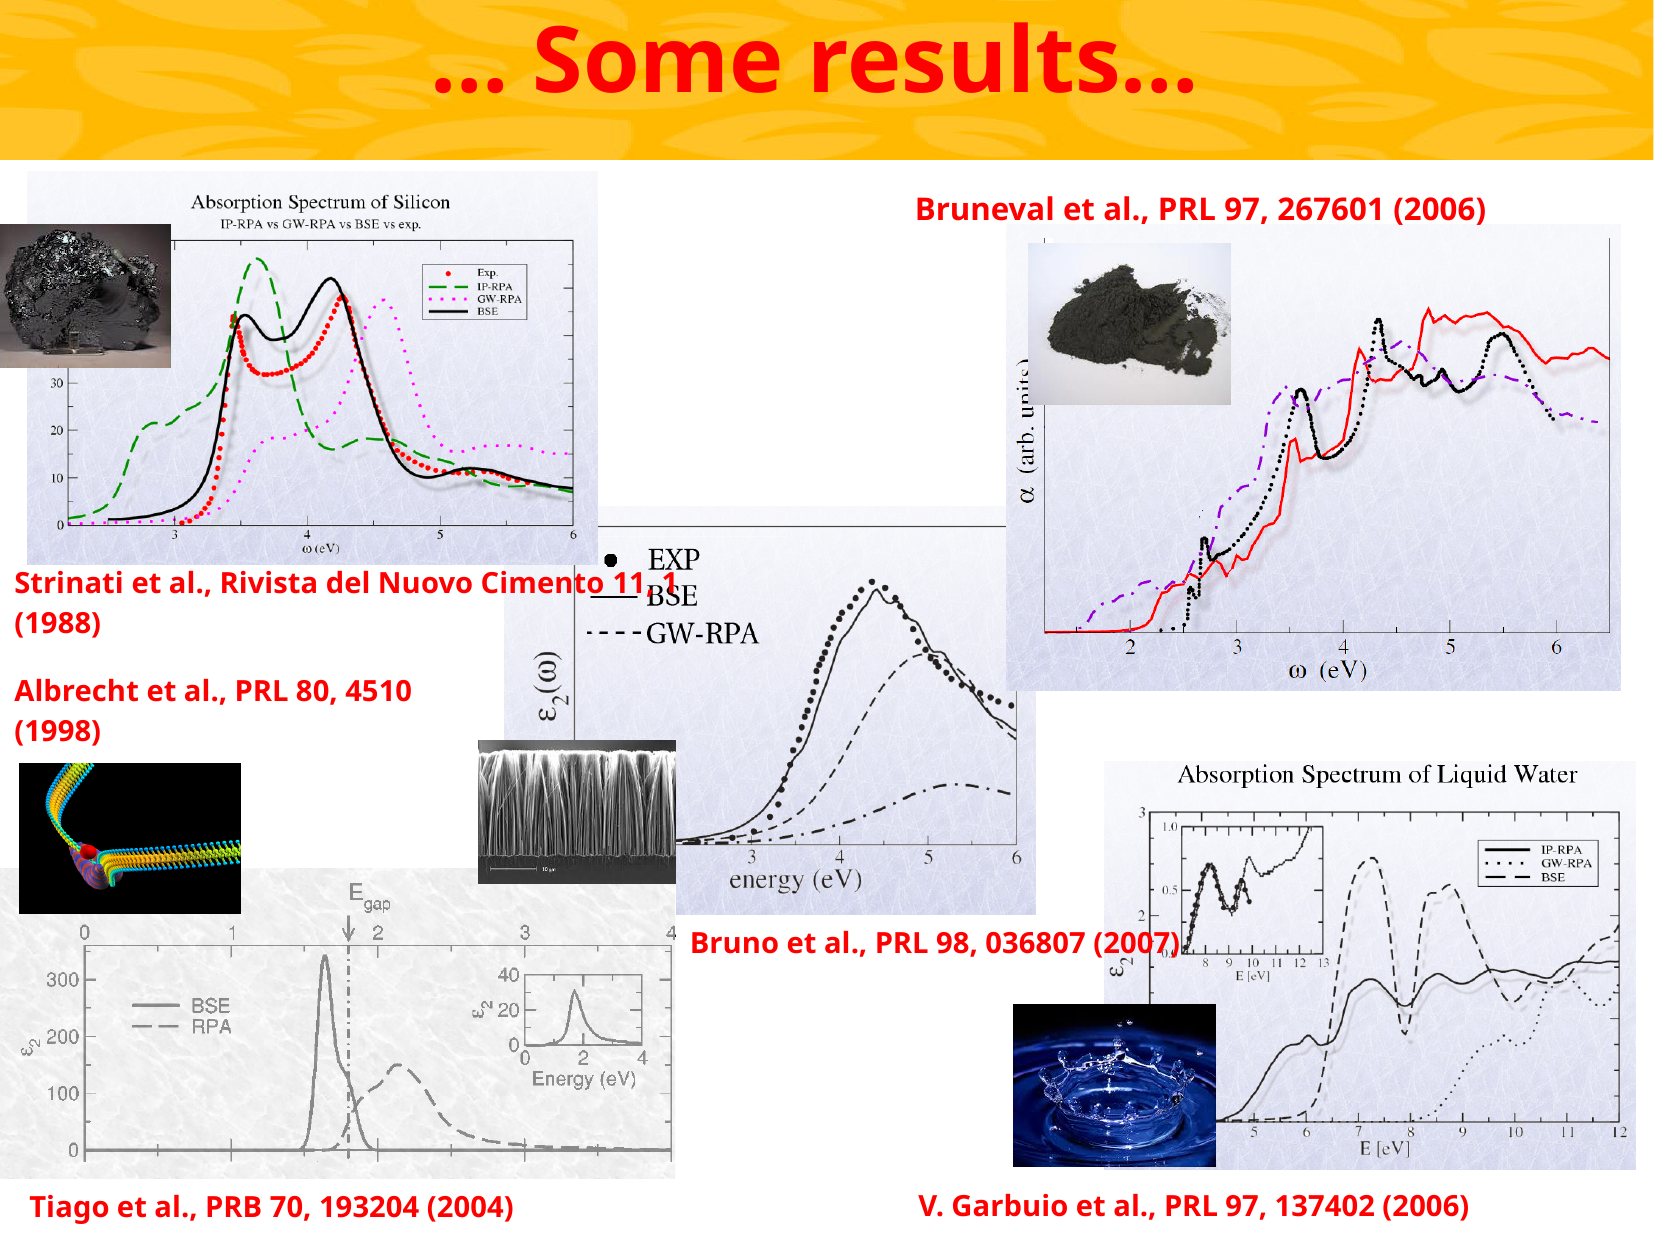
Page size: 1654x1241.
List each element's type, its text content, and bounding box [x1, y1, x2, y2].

text_box … Some results… [18, 0, 1635, 153]
picture [0, 0, 1654, 160]
text_box Bruneval et al., PRL 97, 267601 (2006) [900, 180, 1654, 247]
text_box V. Garbuio et al., PRL 97, 137402 (2006) [903, 1177, 1654, 1241]
text_box Bruno et al., PRL 98, 036807 (2007) [675, 915, 1201, 1026]
text_box [0, 868, 676, 1179]
text_box Strinati et al., Rivista del Nuovo Cimento 11, 1 (1988) [0, 555, 706, 666]
picture [0, 171, 1621, 915]
text_box Albrecht et al., PRL 80, 4510 (1998) [0, 662, 557, 816]
text_box Tiago et al., PRB 70, 193204 (2004) [14, 1178, 691, 1241]
picture [19, 816, 241, 914]
picture [1013, 761, 1636, 1171]
